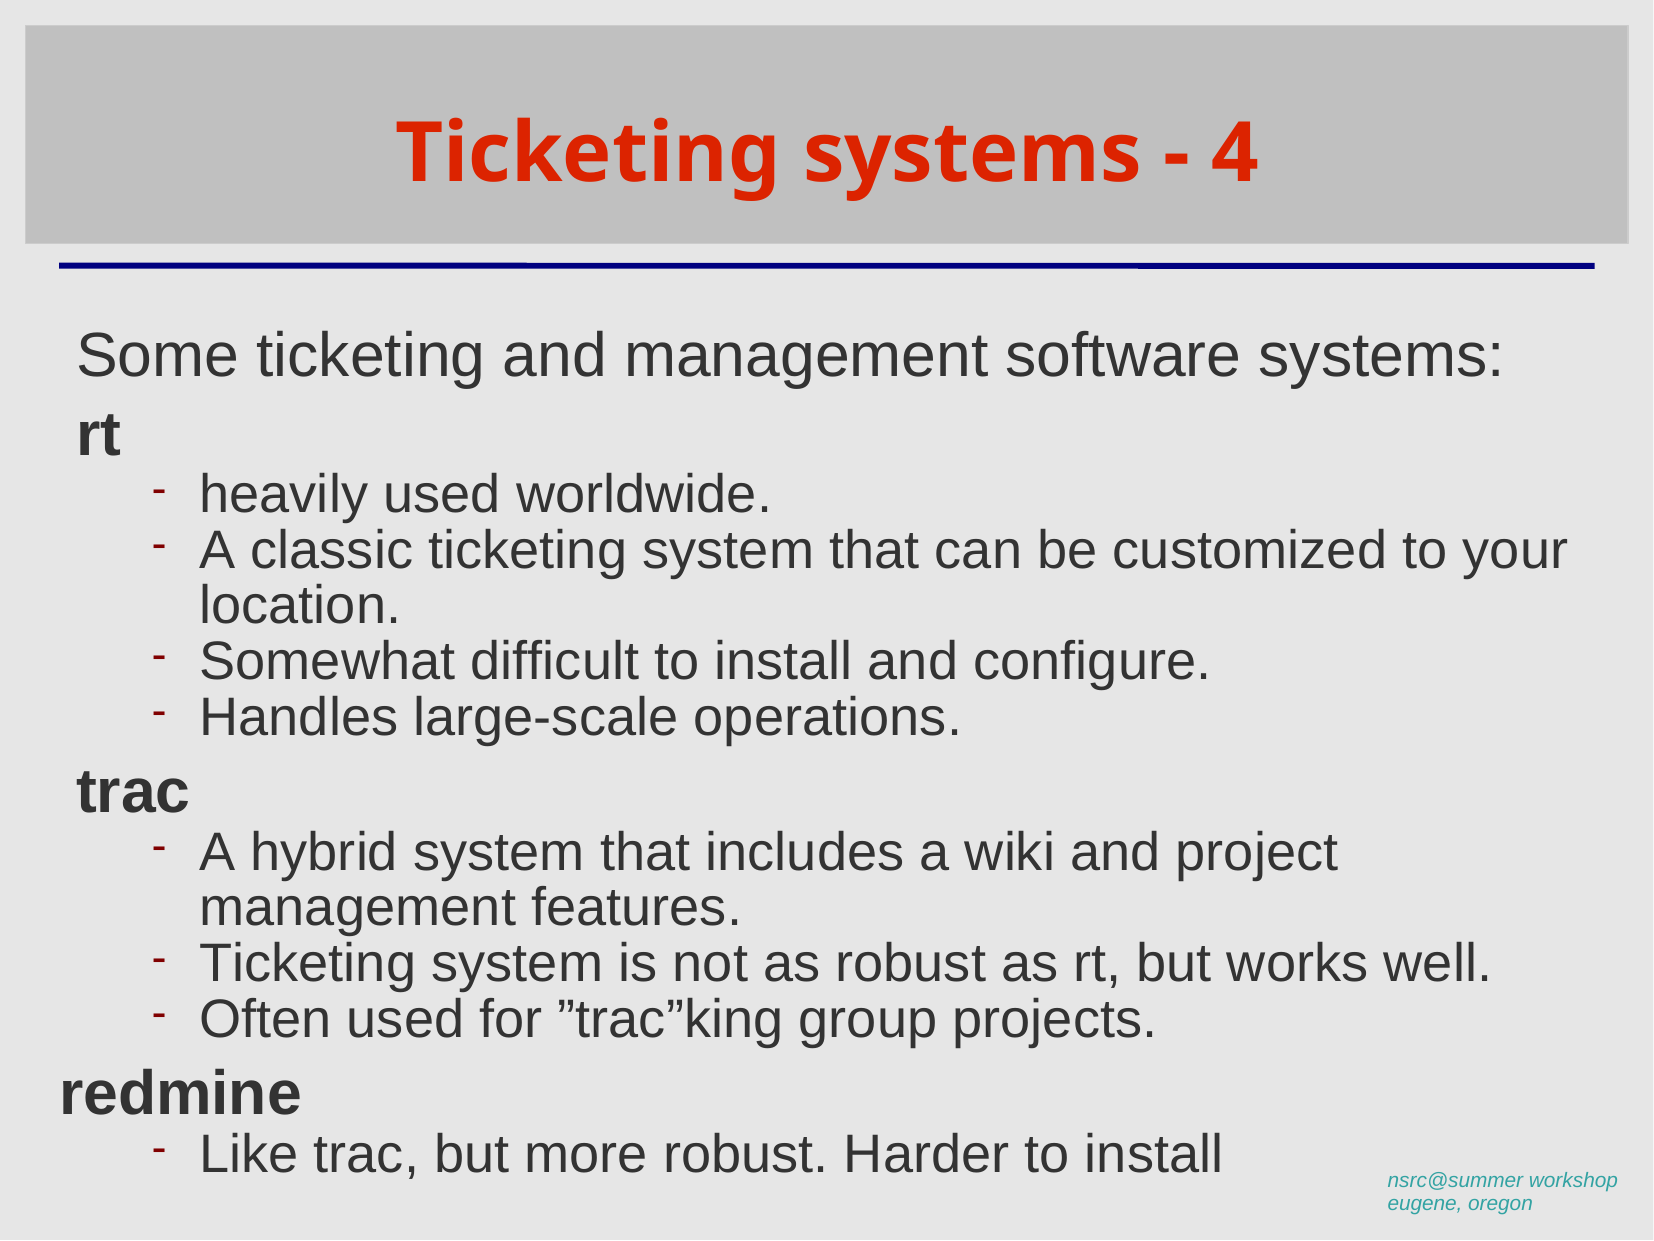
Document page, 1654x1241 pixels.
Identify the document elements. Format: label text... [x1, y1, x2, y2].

title Ticketing systems - 4 [121, 46, 1534, 254]
list Some ticketing and management software systems: rt heavily used worldwide. A classic ticketing system that can be customized to your location. Somewhat difficult to install and configure. Handles large-scale operations. trac A hybrid system that includes a wiki and project management features. Ticketing system is not as robust as rt, but works well. Often used for ”trac”king group projects. redmine Like trac, but more robust. Harder to install [59, 324, 1595, 1190]
